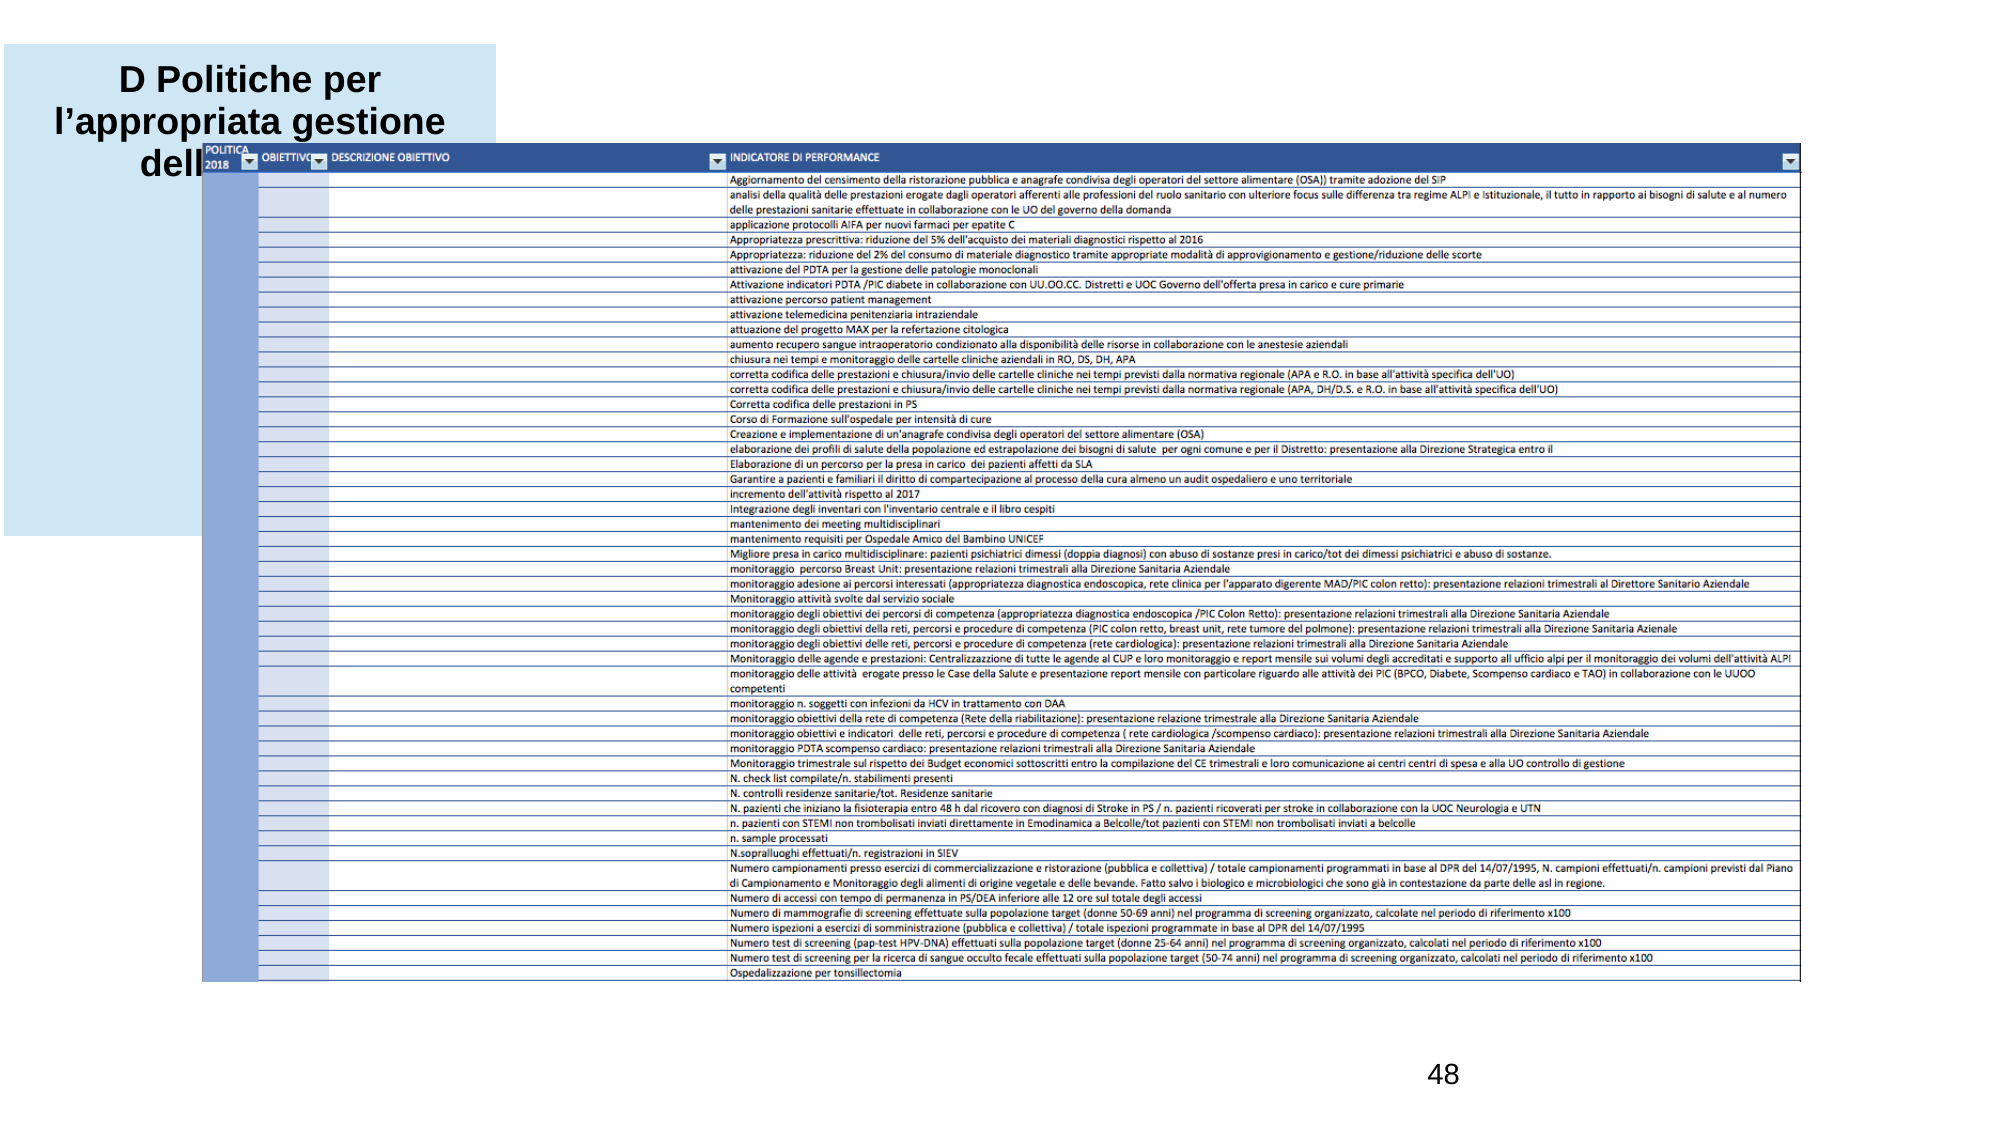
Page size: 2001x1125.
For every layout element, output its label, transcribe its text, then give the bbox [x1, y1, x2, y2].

picture [202, 143, 1802, 982]
slide_number <numero> [1412, 1042, 1863, 1103]
table_header D Politiche per l’appropriata gestione delle risorse [4, 44, 496, 536]
